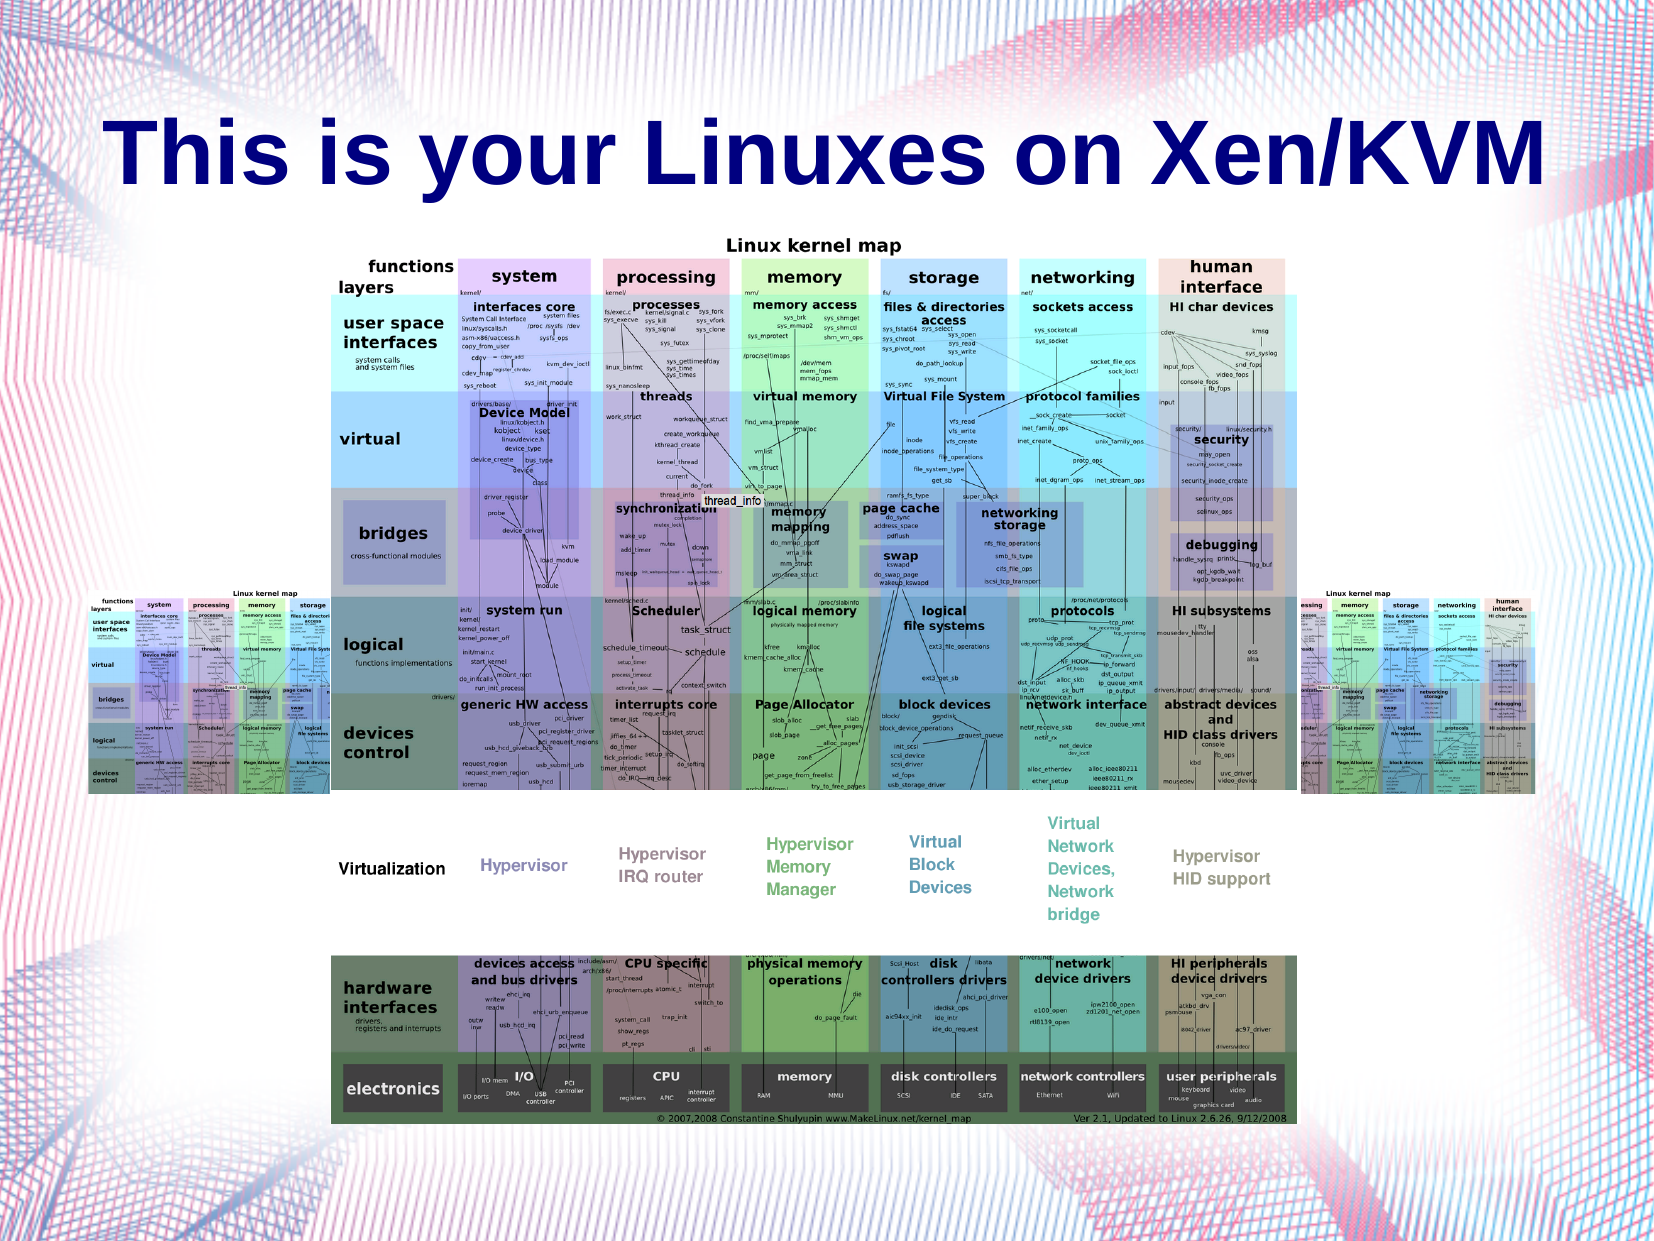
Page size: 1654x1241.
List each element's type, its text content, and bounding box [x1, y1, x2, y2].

title This is your Linuxes on Xen/KVM [82, 56, 1571, 250]
picture [0, 0, 1654, 1241]
